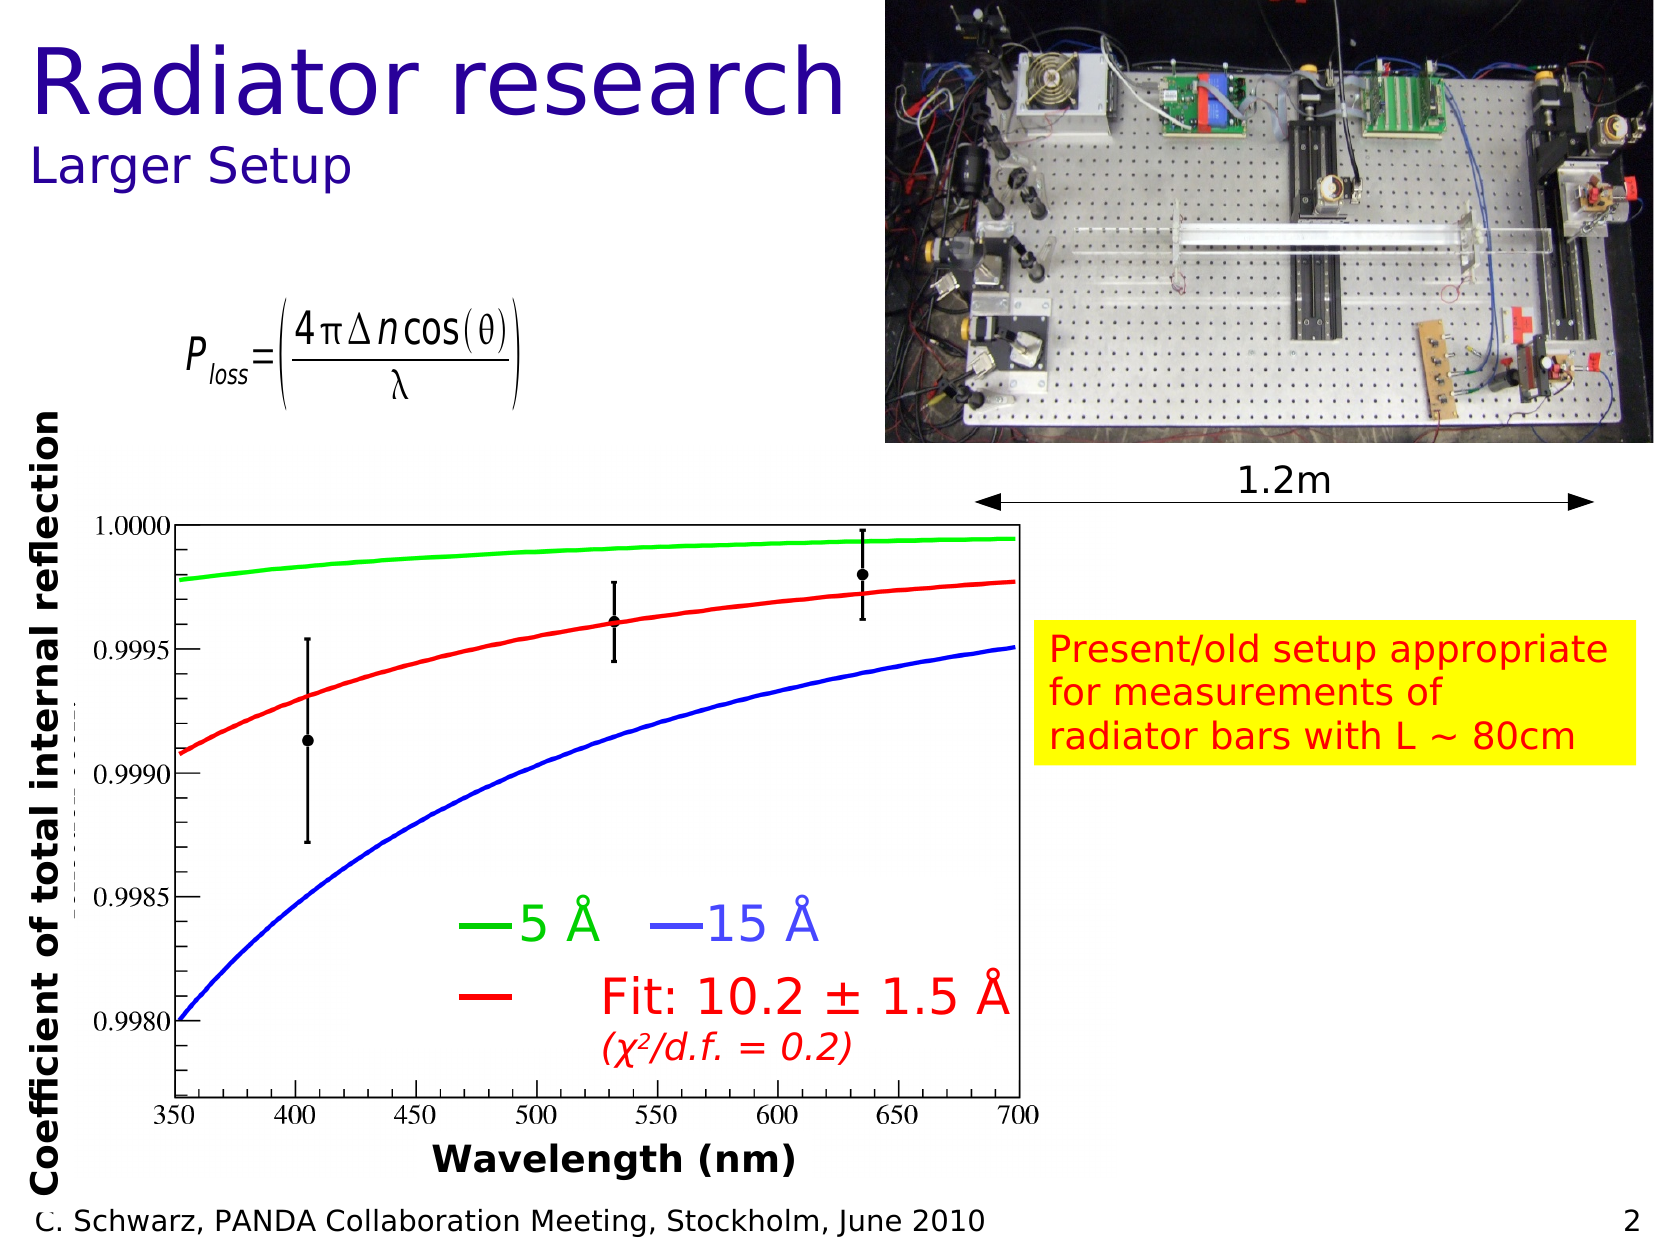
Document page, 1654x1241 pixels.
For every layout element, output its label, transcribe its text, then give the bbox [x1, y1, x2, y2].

chart [177, 295, 532, 414]
title Radiator research Larger Setup [29, 29, 885, 195]
text_box 15 Å [691, 887, 835, 962]
text_box Wavelength (nm) [416, 1130, 813, 1190]
picture [74, 445, 1117, 1178]
text_box Present/old setup appropriate for measurements of radiator bars with L ~ 80cm [1034, 620, 1625, 766]
text_box Fit: 10.2 ± 1.5 Å (χ2/d.f. = 0.2) [585, 960, 1026, 1078]
text_box 5 Å [504, 887, 616, 962]
picture [885, 0, 1654, 443]
text_box [350, 876, 994, 1049]
text_box Coefficient of total internal reflection [15, 381, 74, 1213]
